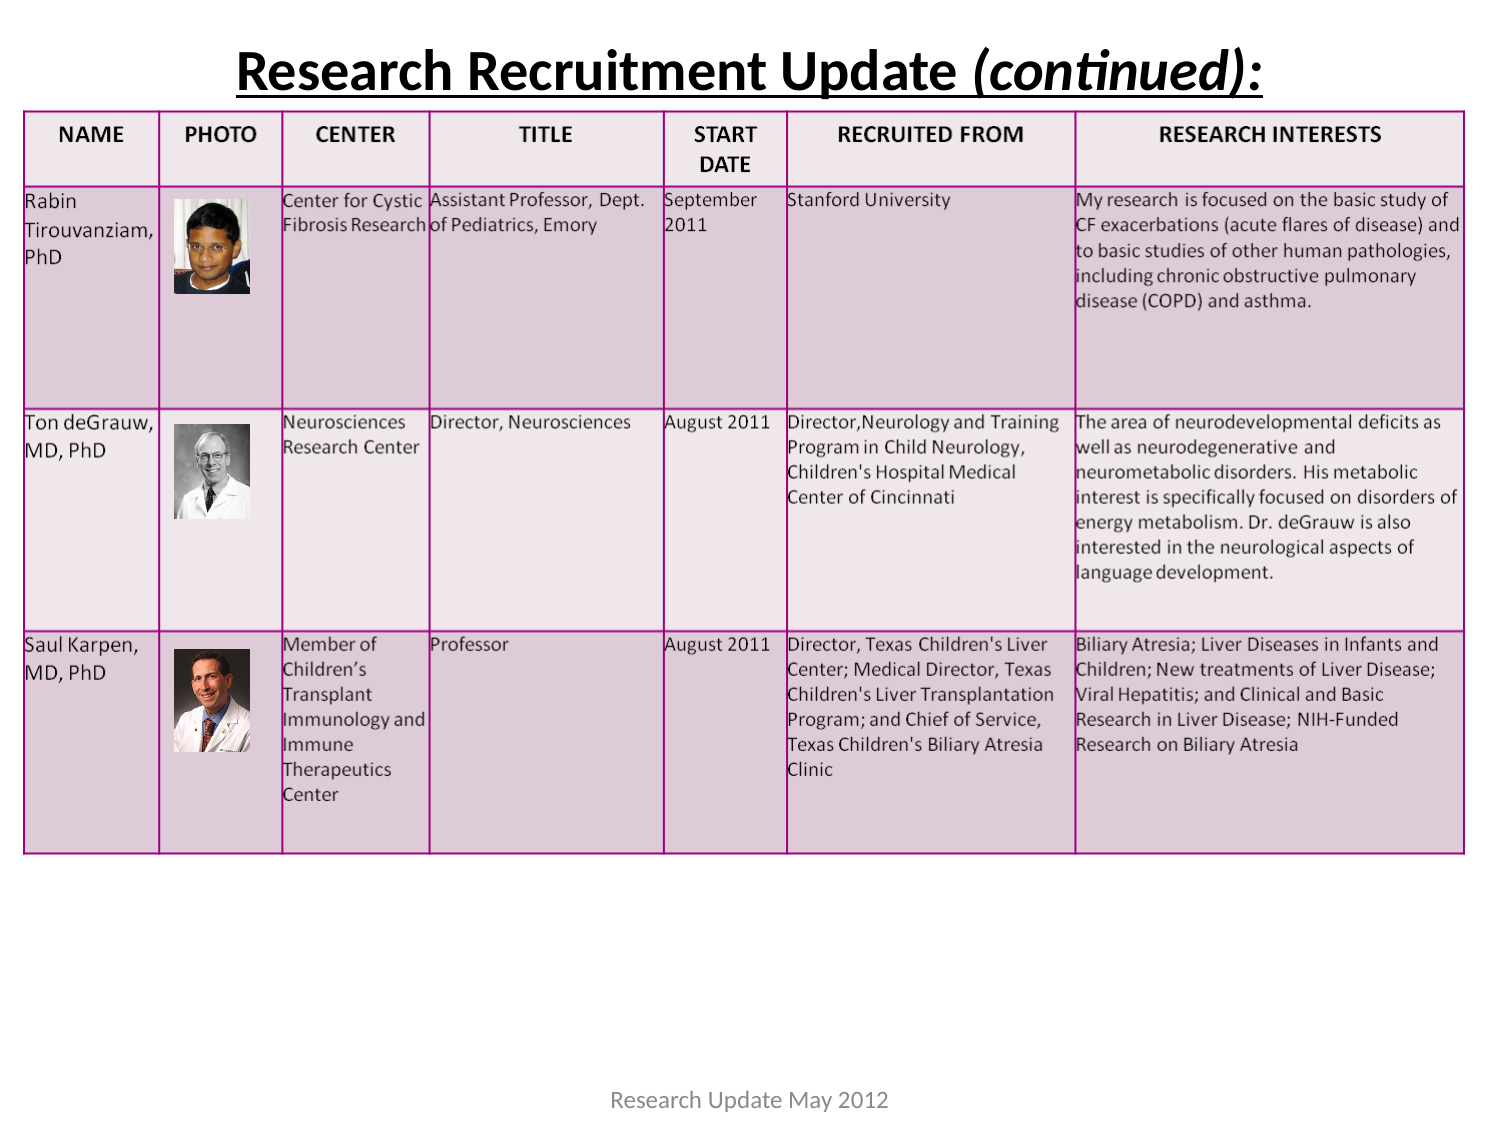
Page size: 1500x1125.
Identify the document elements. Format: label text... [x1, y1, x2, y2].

picture [12, 100, 1476, 865]
text_box Research Recruitment Update (continued): [50, 24, 1463, 113]
text_box Research Update May 2012 [512, 1072, 988, 1125]
